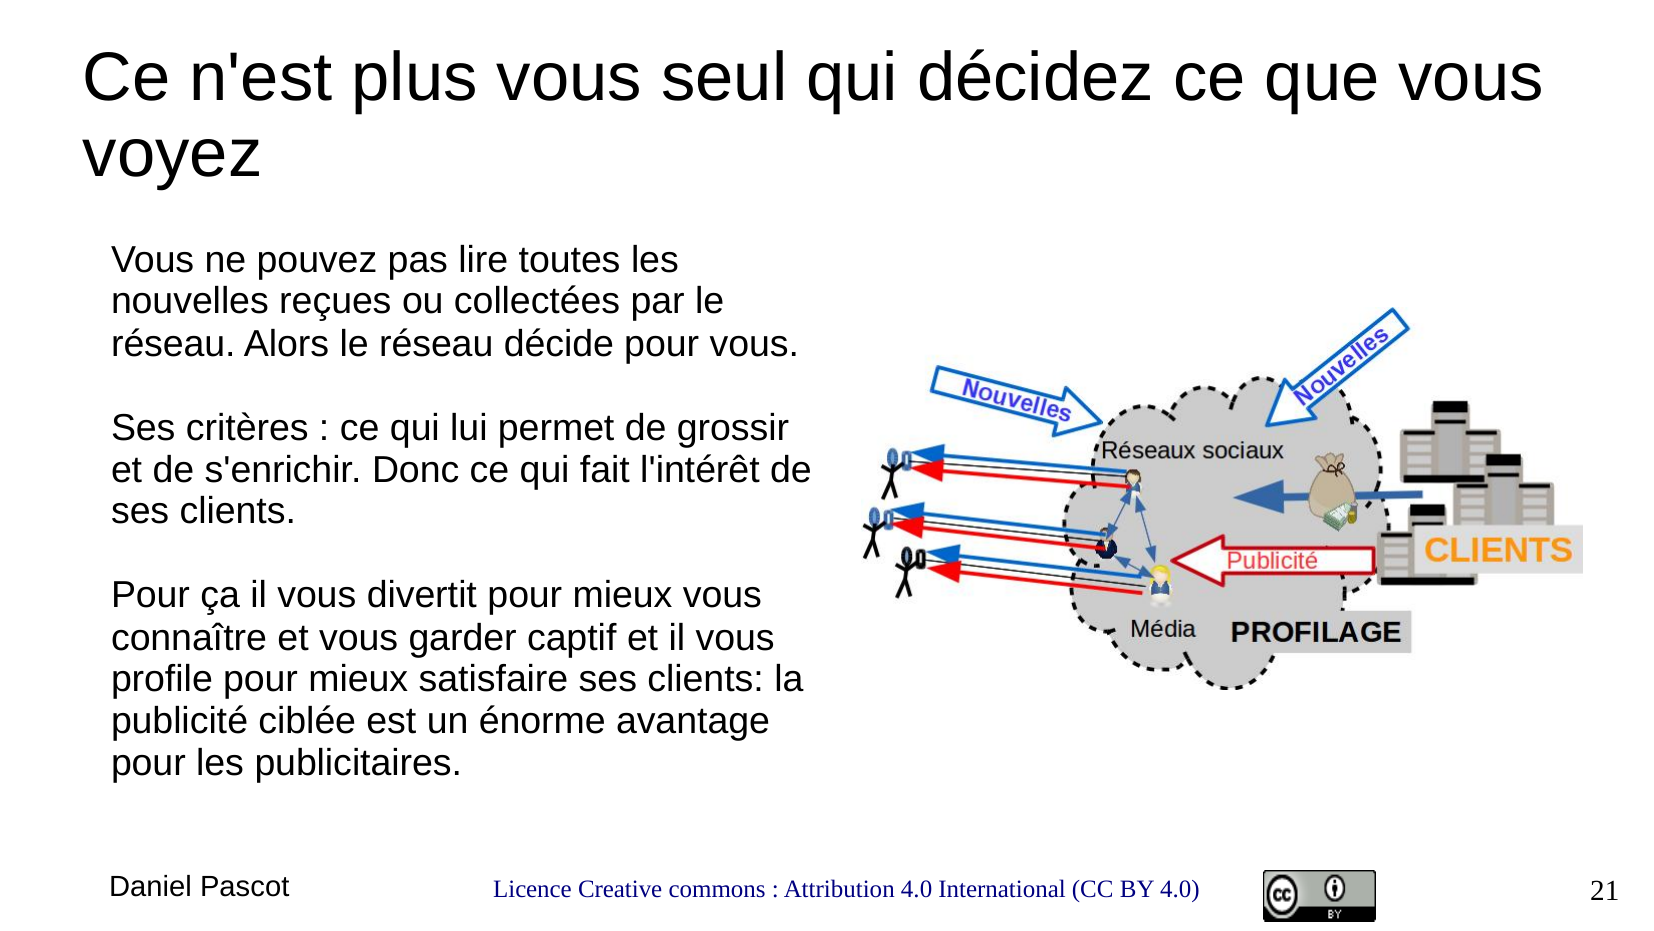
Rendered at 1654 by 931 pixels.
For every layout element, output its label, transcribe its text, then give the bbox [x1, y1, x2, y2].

picture [861, 307, 1583, 691]
text_box Vous ne pouvez pas lire toutes les nouvelles reçues ou collectées par le réseau. Alors le réseau décide pour vous. Ses critères : ce qui lui permet de grossir et de s'enrichir. Donc ce qui fait l'intérêt de ses clients. Pour ça il vous divertit pour mieux vous connaître et vous garder captif et il vous profile pour mieux satisfaire ses clients: la publicité ciblée est un énorme avantage pour les publicitaires. [96, 230, 839, 792]
title Ce n'est plus vous seul qui décidez ce que vous voyez [82, 37, 1571, 193]
picture [1263, 870, 1376, 922]
